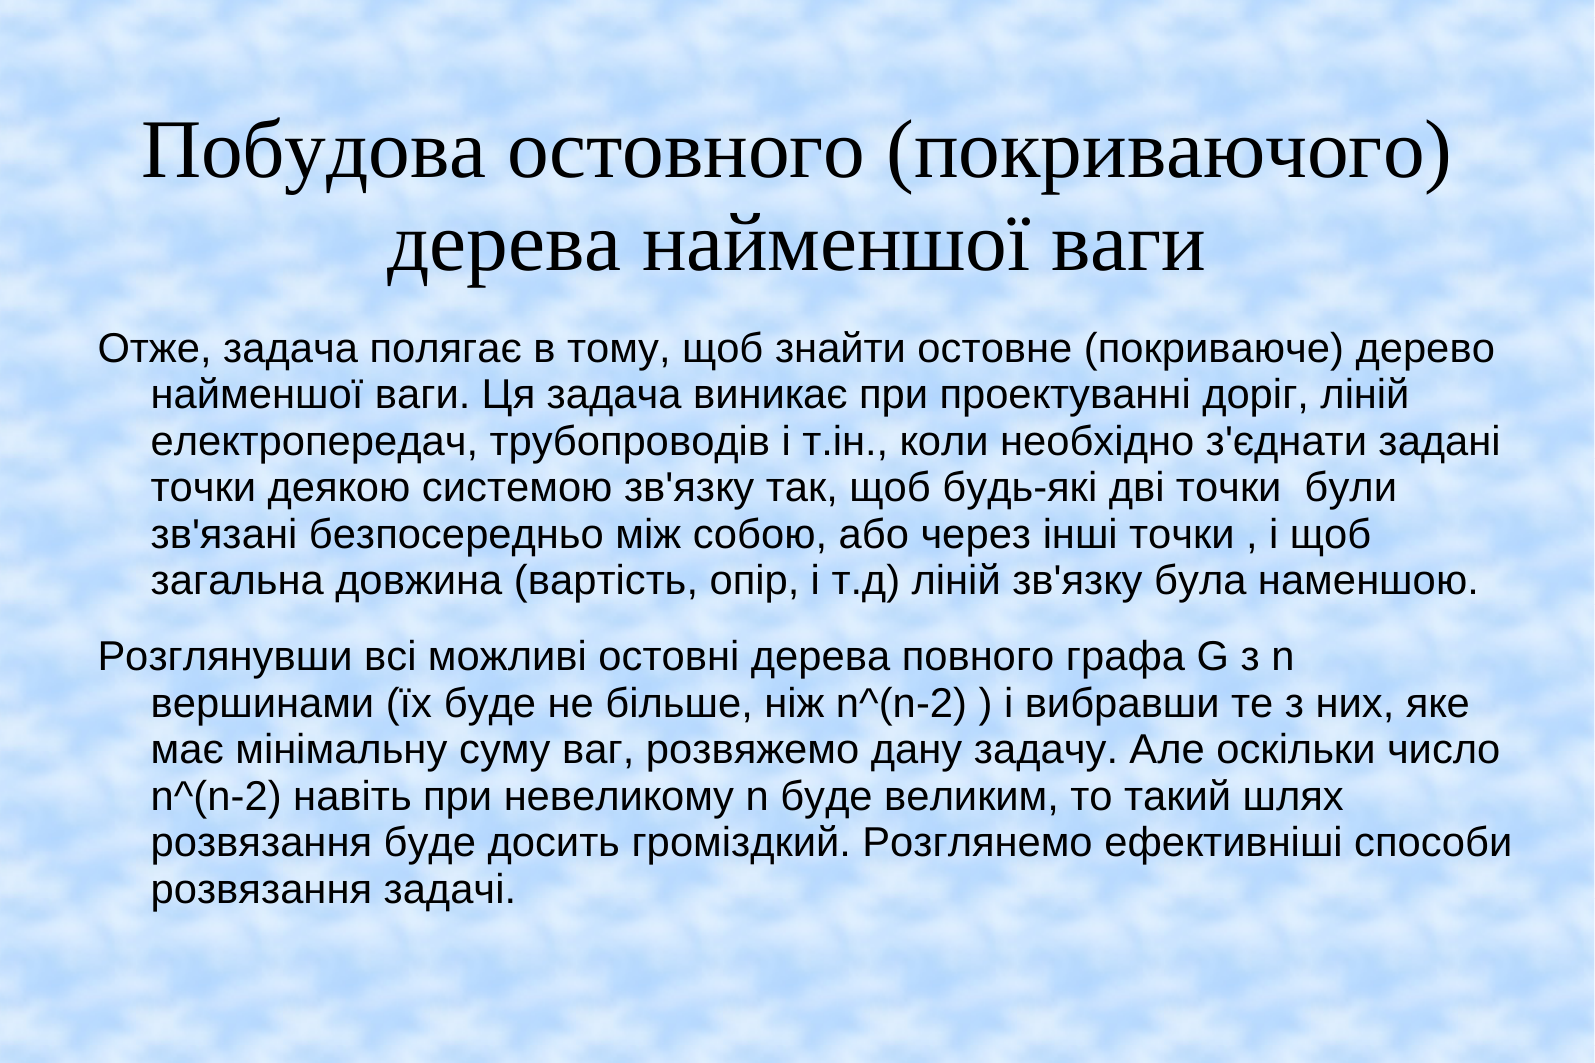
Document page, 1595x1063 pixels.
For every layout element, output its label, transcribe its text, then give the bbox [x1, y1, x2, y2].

title Побудова остовного (покриваючого) дерева найменшої ваги [79, 11, 1515, 288]
chart [833, 691, 846, 720]
list Отже, задача полягає в тому, щоб знайти остовне (покриваюче) дерево найменшої ваги. Ця задача виникає при проектуванні доріг, ліній електропередач, трубопроводів і т.ін., коли необхідно з'єднати задані точки деякою системою зв'язку так, щоб будь-які дві точки були зв'язані безпосередньо між собою, або через інші точки , і щоб загальна довжина (вартість, опір, і т.д) ліній зв'язку була наменшою. Розглянувши всі можливі остовні дерева повного графа G з n вершинами (їх буде не більше, ніж n^(n-2) ) і вибравши те з них, яке має мінімальну суму ваг, розвяжемо дану задачу. Але оскільки число n^(n-2) навіть при невеликому n буде великим, то такий шлях розвязання буде досить громіздкий. Розглянемо ефективніші способи розвязання задачі. [79, 324, 1515, 951]
picture [0, 0, 1595, 1063]
